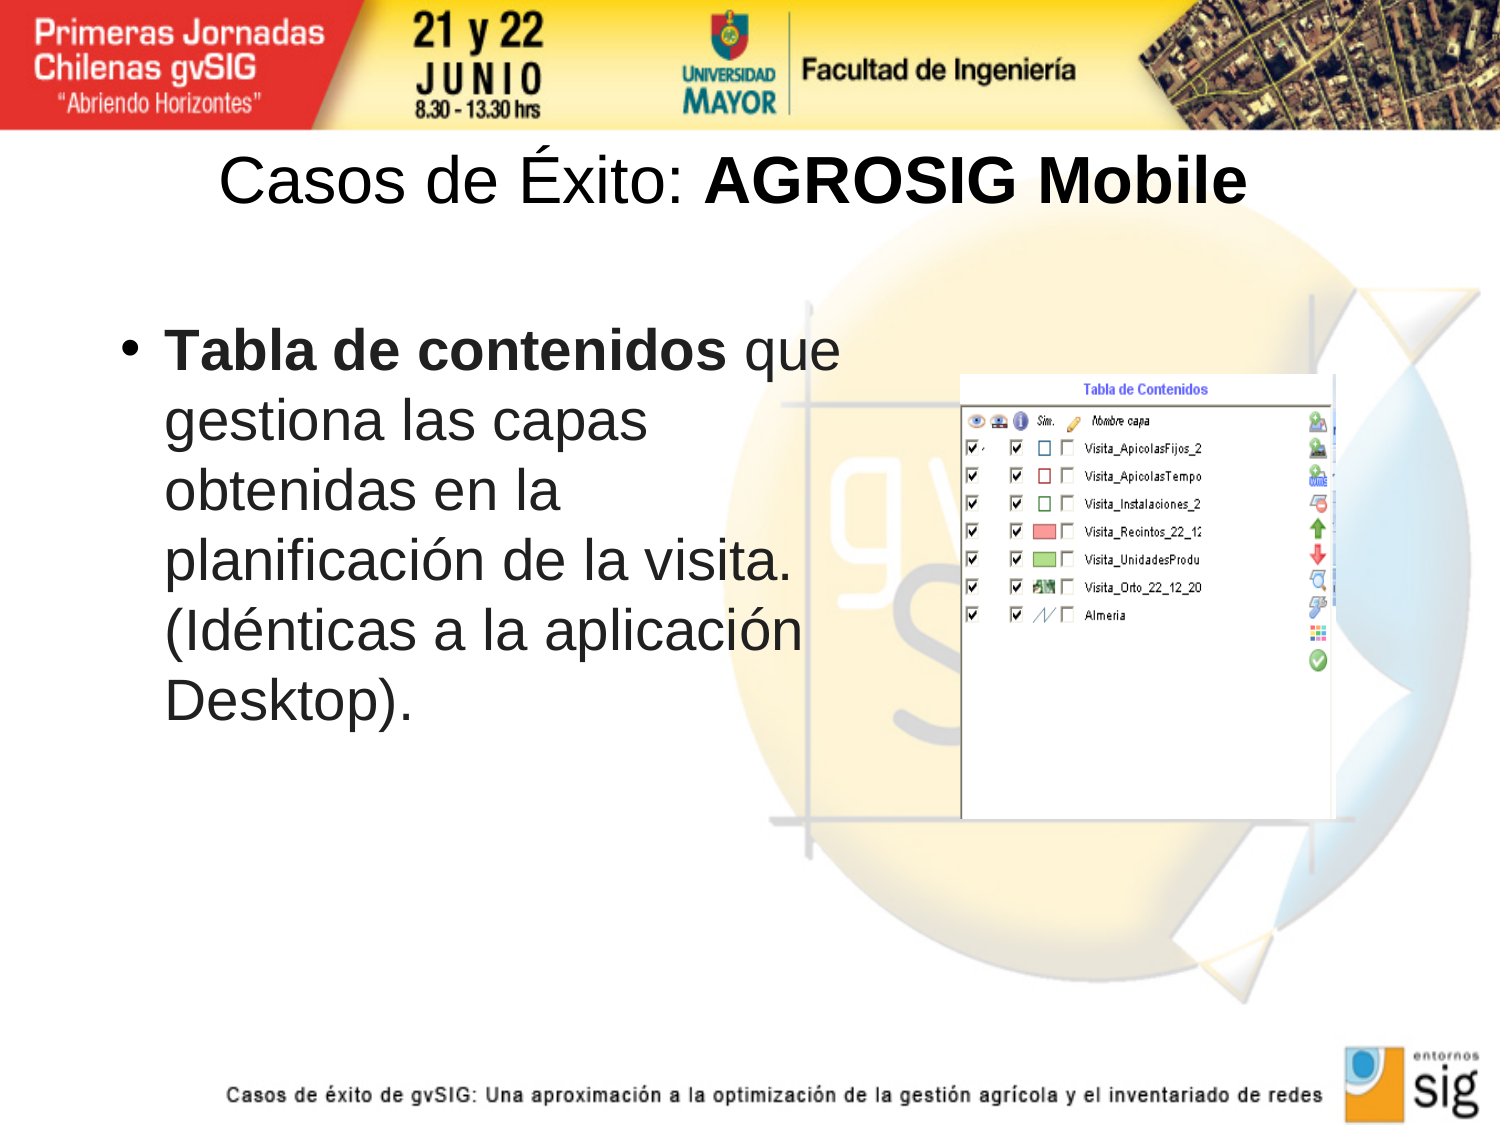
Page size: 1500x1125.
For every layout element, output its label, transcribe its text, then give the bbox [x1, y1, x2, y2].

text_box Tabla de contenidos que gestiona las capas obtenidas en la planificación de la visita. (Idénticas a la aplicación Desktop). [93, 304, 868, 986]
picture [0, 0, 1500, 1125]
title Casos de Éxito: AGROSIG Mobile [58, 93, 1409, 261]
list [70, 222, 1425, 898]
